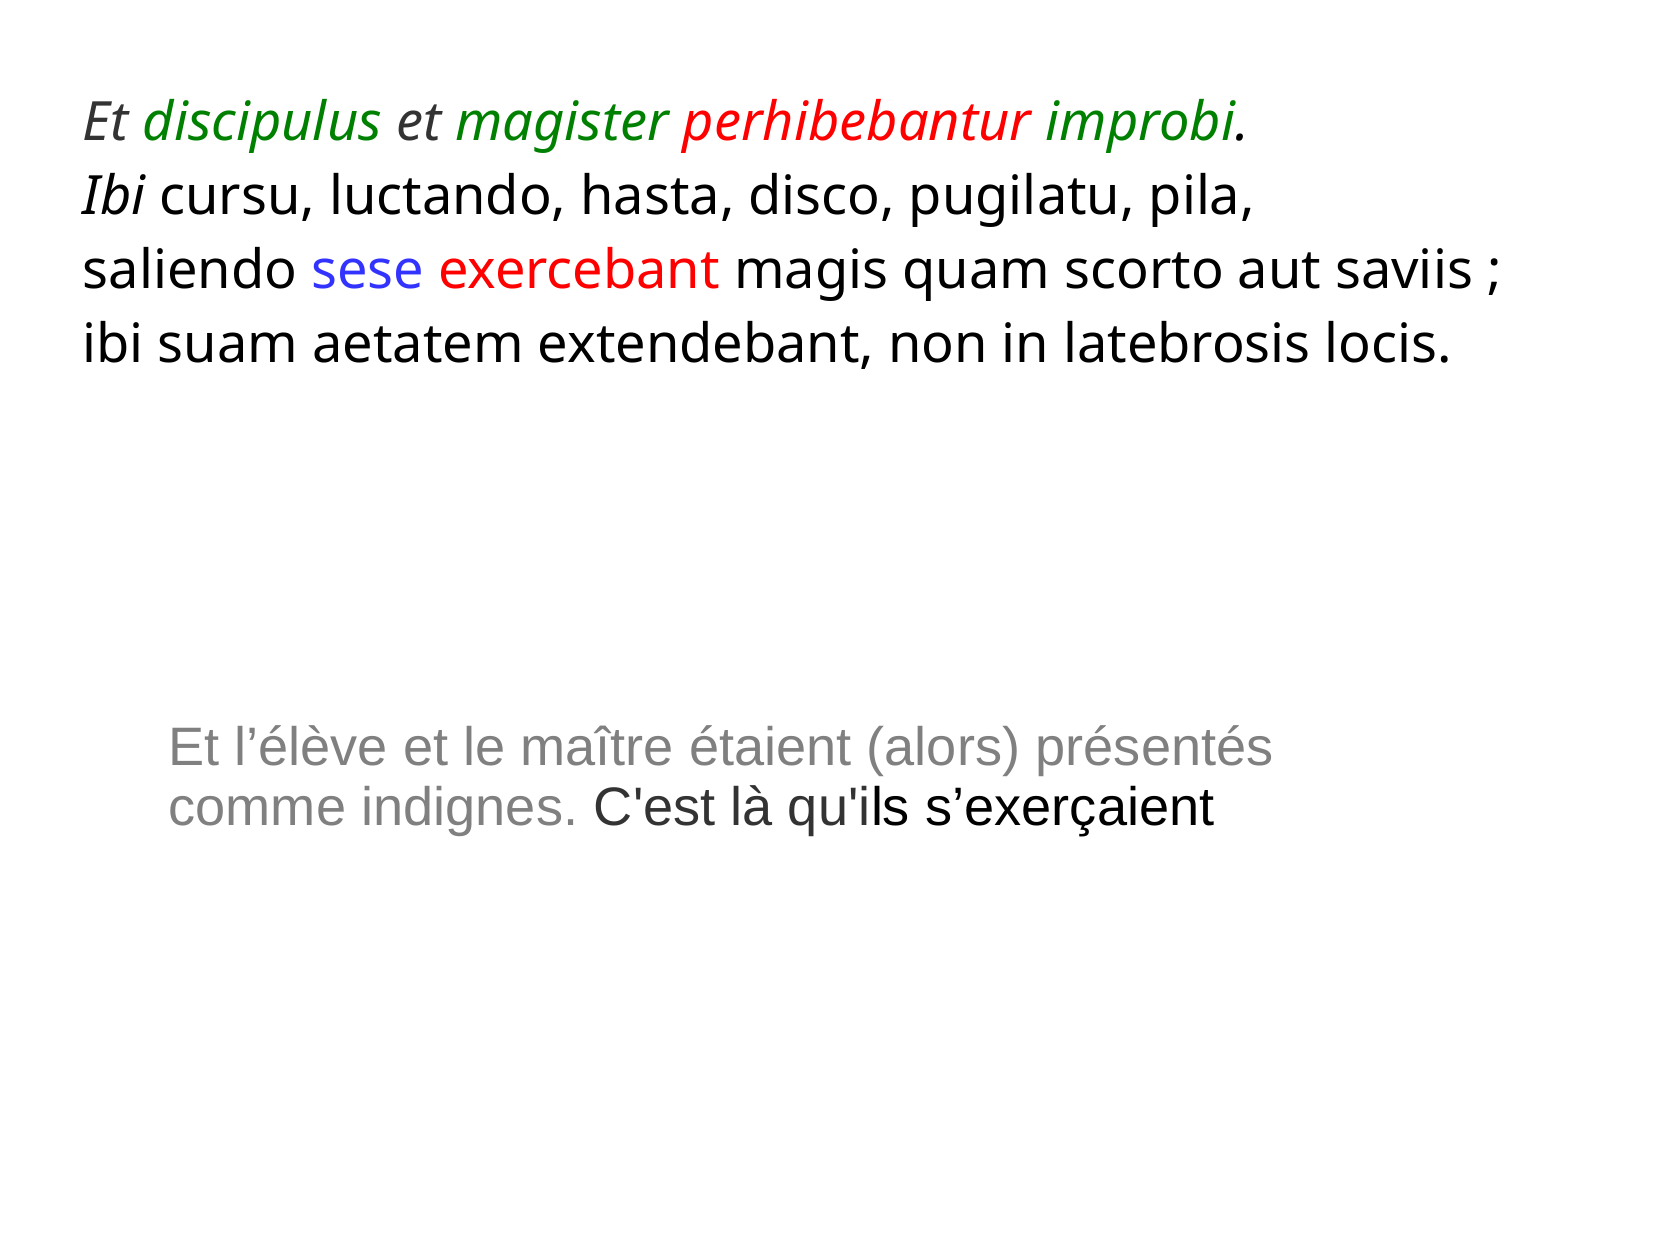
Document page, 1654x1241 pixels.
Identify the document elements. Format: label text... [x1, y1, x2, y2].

text_box Et l’élève et le maître étaient (alors) présentés comme indignes. C'est là qu'ils s’exerçaient [153, 708, 1406, 845]
list Et discipulus et magister perhibebantur improbi. Ibi cursu, luctando, hasta, disco, pugilatu, pila, saliendo sese exercebant magis quam scorto aut saviis ; ibi suam aetatem extendebant, non in latebrosis locis. [82, 82, 1571, 1109]
